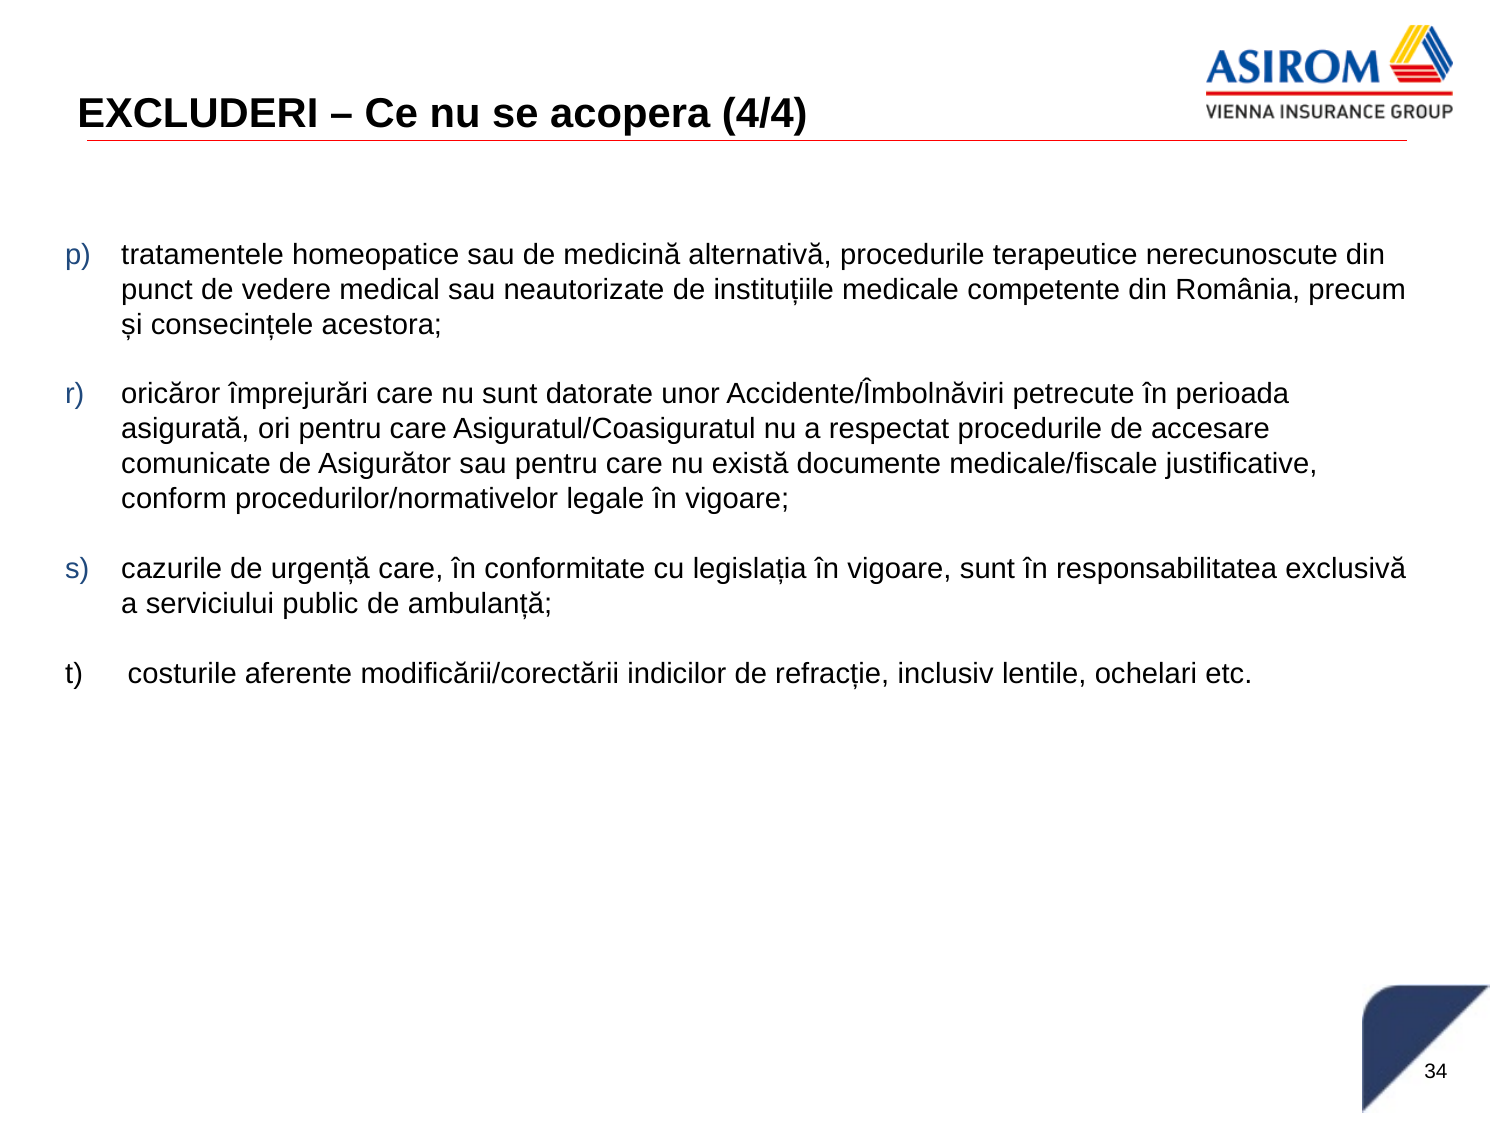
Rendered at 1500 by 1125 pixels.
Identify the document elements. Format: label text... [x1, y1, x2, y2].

text_box tratamentele homeopatice sau de medicină alternativă, procedurile terapeutice nerecunoscute din punct de vedere medical sau neautorizate de instituțiile medicale competente din România, precum și consecințele acestora; oricăror împrejurări care nu sunt datorate unor Accidente/Îmbolnăviri petrecute în perioada asigurată, ori pentru care Asiguratul/Coasiguratul nu a respectat procedurile de accesare comunicate de Asigurător sau pentru care nu există documente medicale/fiscale justificative, conform procedurilor/normativelor legale în vigoare; cazurile de urgență care, în conformitate cu legislația în vigoare, sunt în responsabilitatea exclusivă a serviciului public de ambulanță; t) costurile aferente modificării/corectării indicilor de refracție, inclusiv lentile, ochelari etc. [50, 227, 1438, 697]
picture [1206, 12, 1453, 134]
text_box EXCLUDERI – Ce nu se acopera (4/4) [62, 88, 1150, 144]
picture [1362, 984, 1490, 1113]
